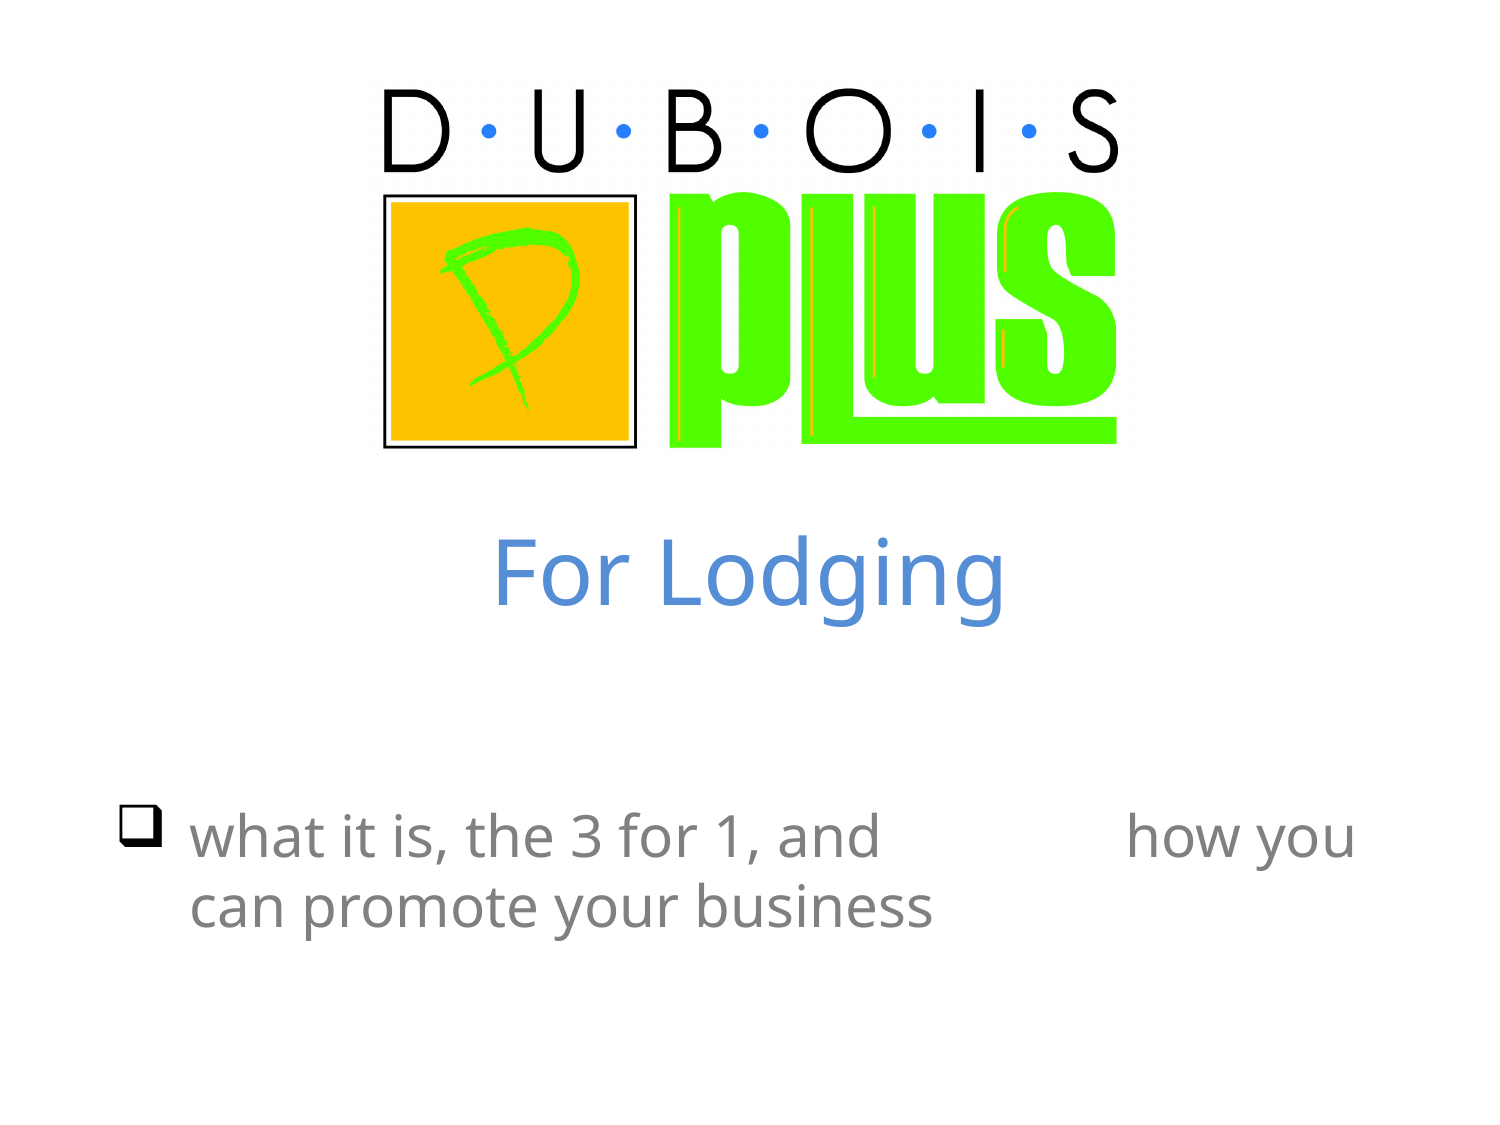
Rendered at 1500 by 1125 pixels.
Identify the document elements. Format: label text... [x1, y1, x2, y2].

text_box what it is, the 3 for 1, and how you can promote your business [99, 774, 1450, 963]
picture [362, 74, 1138, 463]
title For Lodging [75, 474, 1425, 663]
